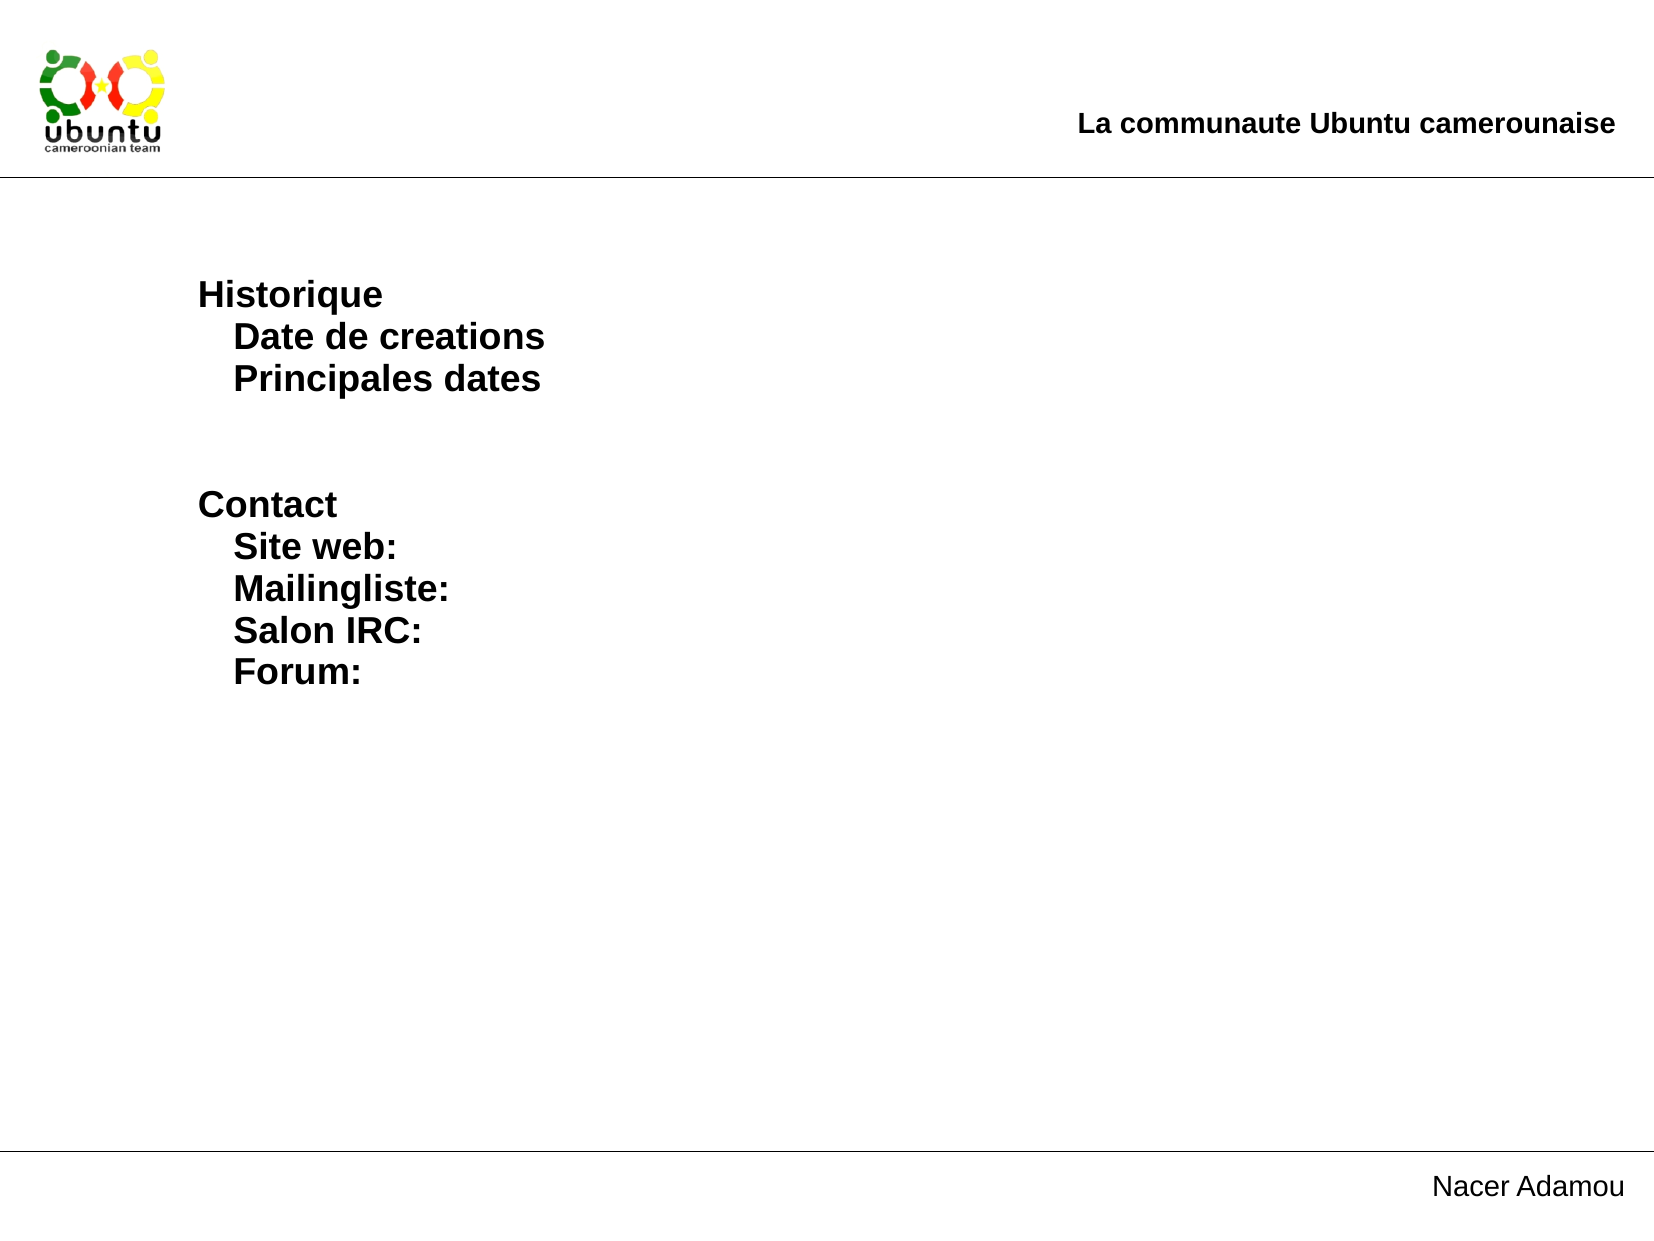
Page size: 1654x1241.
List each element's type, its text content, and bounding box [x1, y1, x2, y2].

picture [29, 29, 178, 177]
text_box Nacer Adamou [1417, 1163, 1643, 1211]
text_box Historique Date de creations Principales dates Contact Site web: Mailingliste: Salon IRC: Forum: [147, 265, 1536, 1004]
text_box La communaute Ubuntu camerounaise [1062, 100, 1654, 148]
